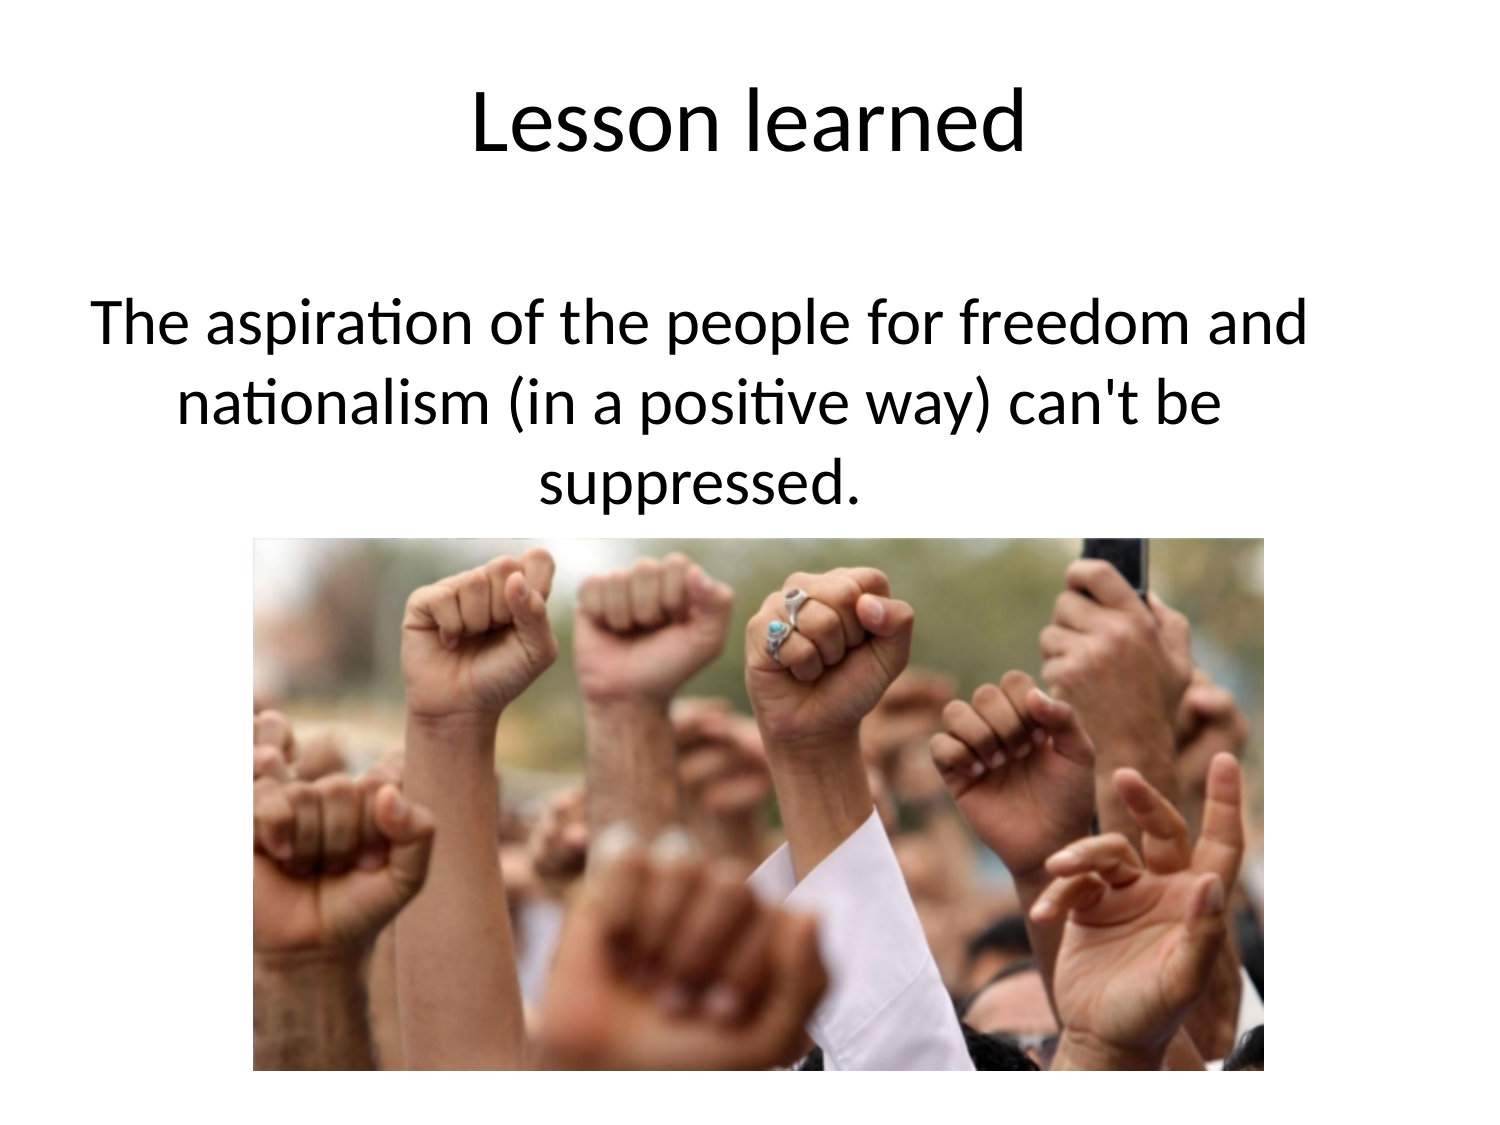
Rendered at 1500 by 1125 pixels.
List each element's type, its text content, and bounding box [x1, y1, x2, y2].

title Lesson learned [75, 45, 1425, 233]
list The aspiration of the people for freedom and nationalism (in a positive way) can't be suppressed. [75, 262, 1425, 1005]
picture [253, 538, 1264, 1072]
